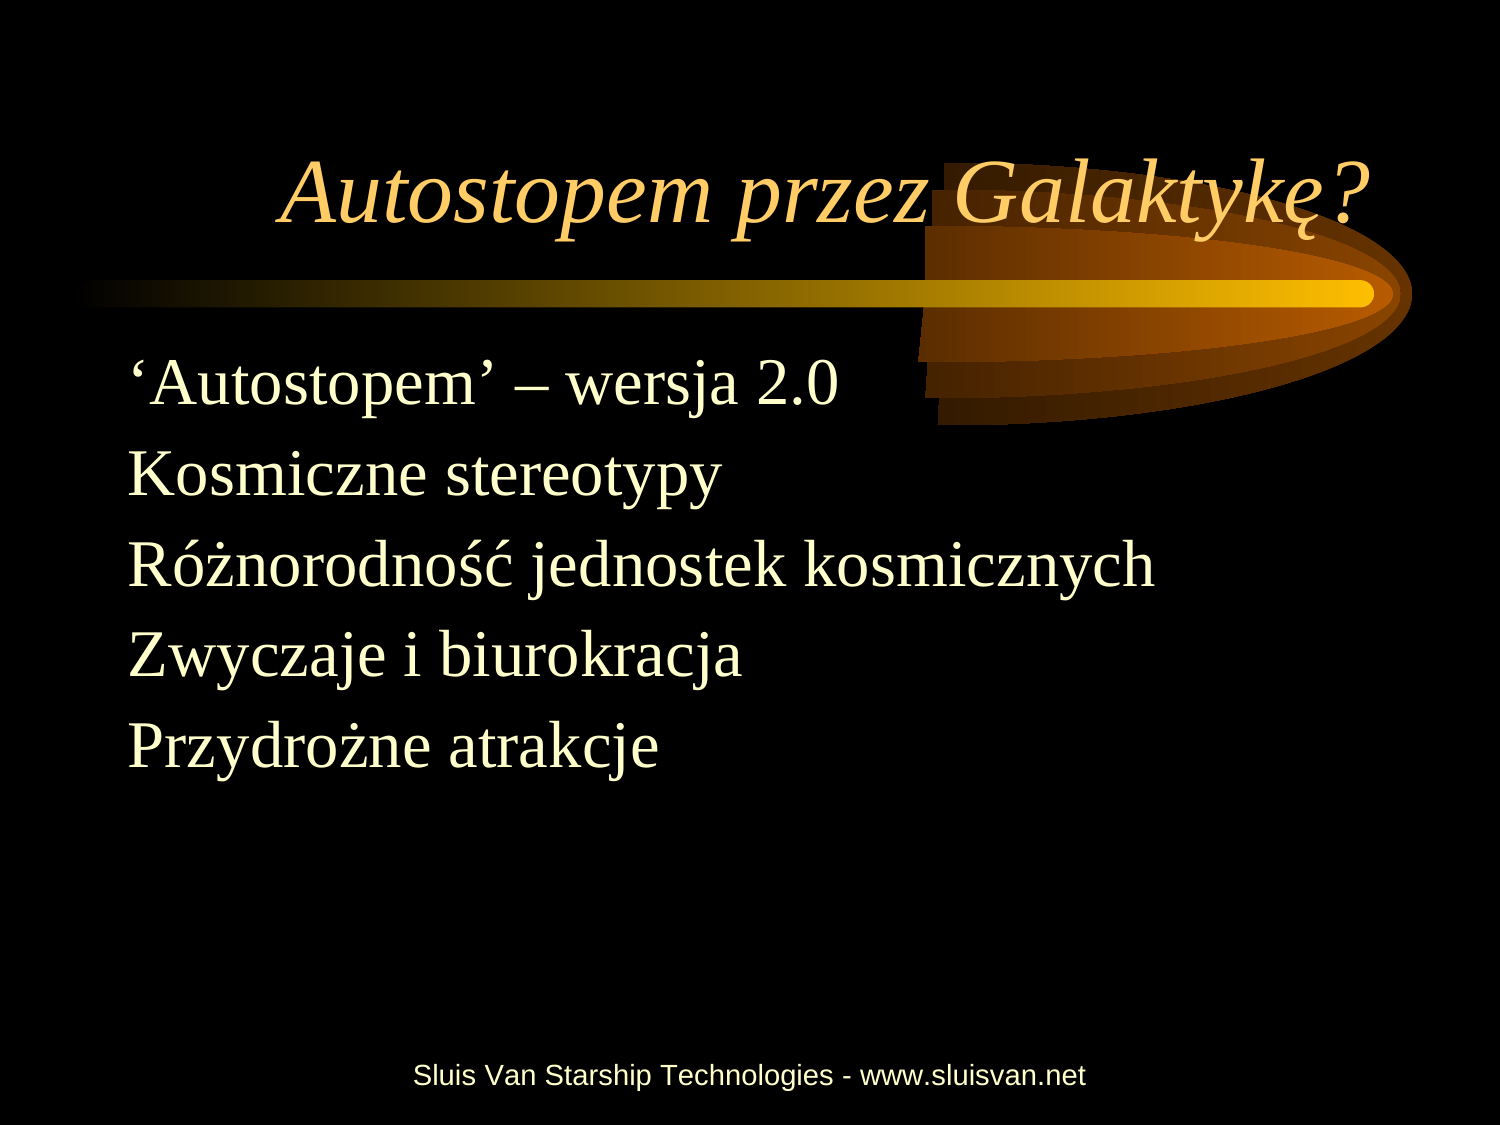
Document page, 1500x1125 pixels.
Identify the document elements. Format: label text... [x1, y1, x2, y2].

list ‘Autostopem’ – wersja 2.0 Kosmiczne stereotypy Różnorodność jednostek kosmicznych Zwyczaje i biurokracja Przydrożne atrakcje [112, 337, 1388, 1013]
title Autostopem przez Galaktykę? [112, 62, 1388, 250]
